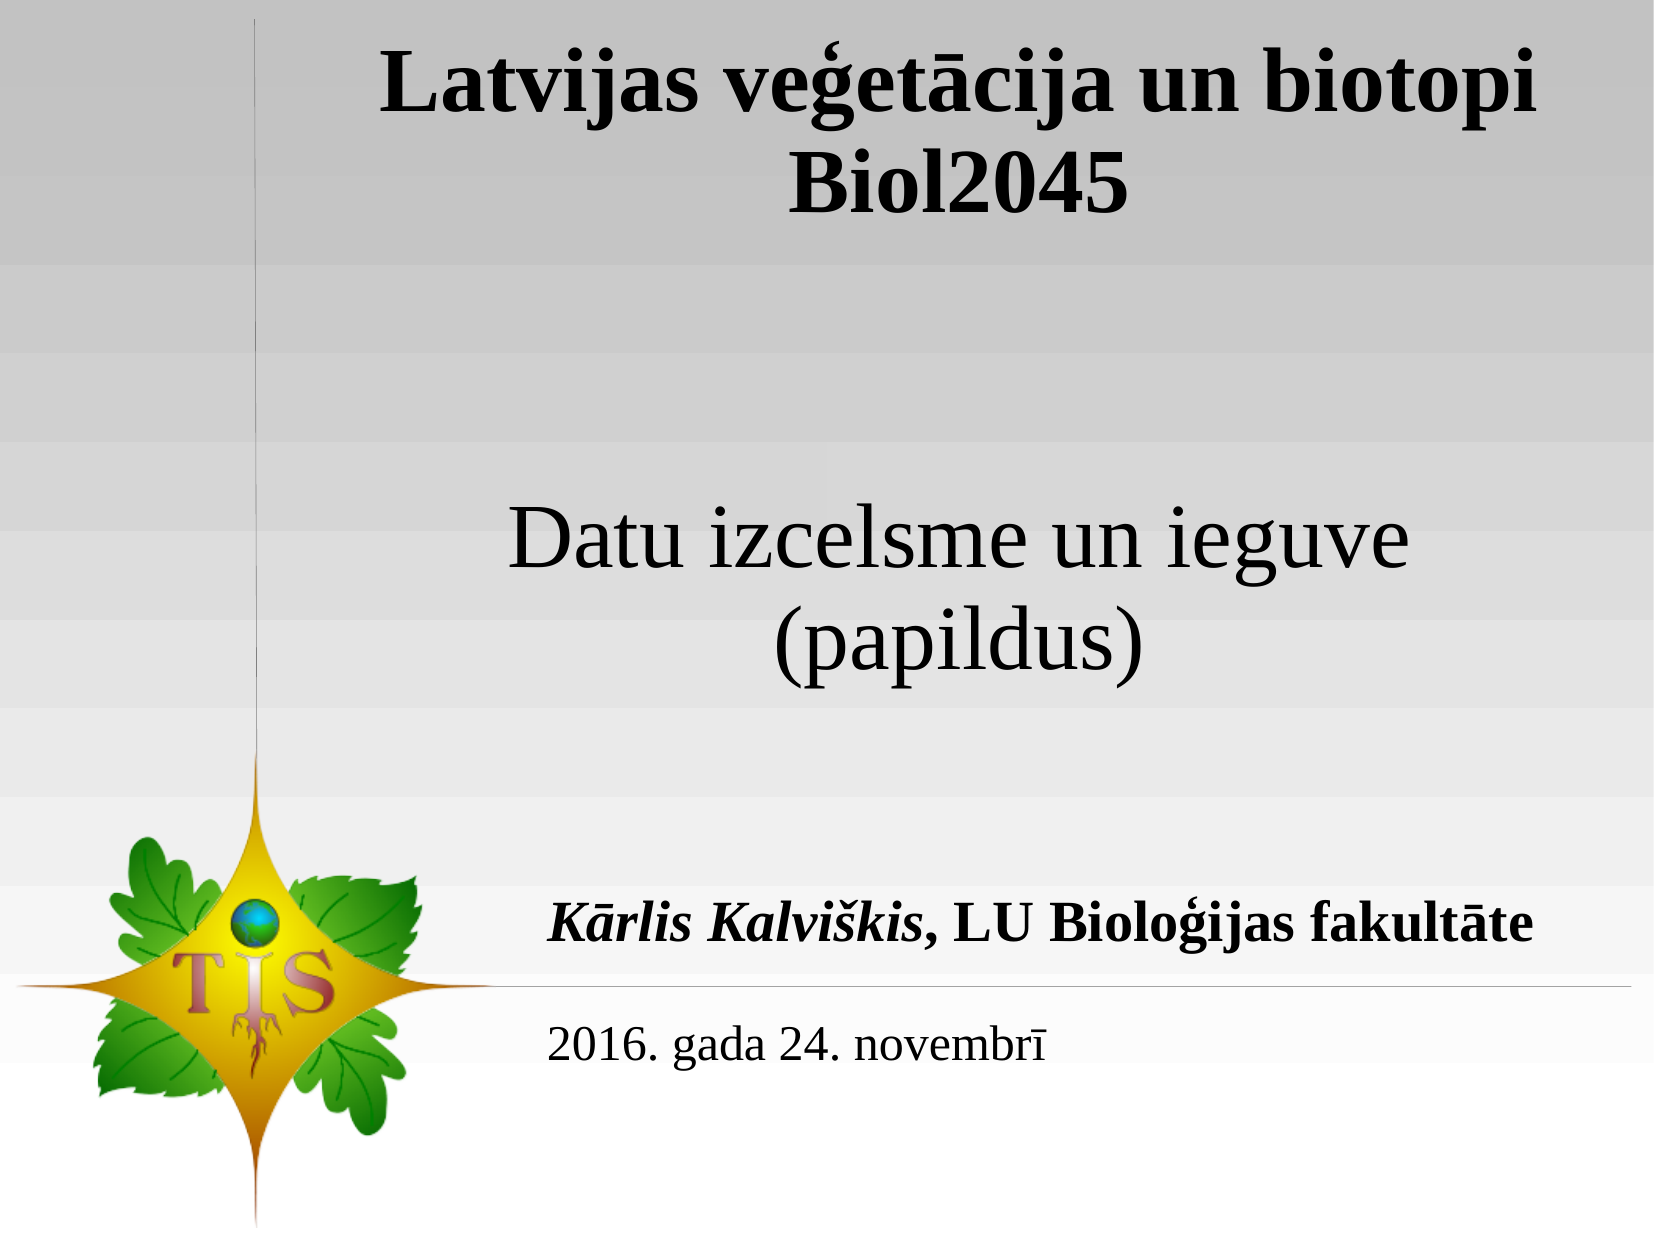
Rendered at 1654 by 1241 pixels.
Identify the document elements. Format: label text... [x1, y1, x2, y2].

picture [0, 0, 1654, 1241]
list 2016. gada 24. novembrī [476, 1015, 1654, 1241]
title Datu izcelsme un ieguve (papildus) [295, 314, 1625, 861]
